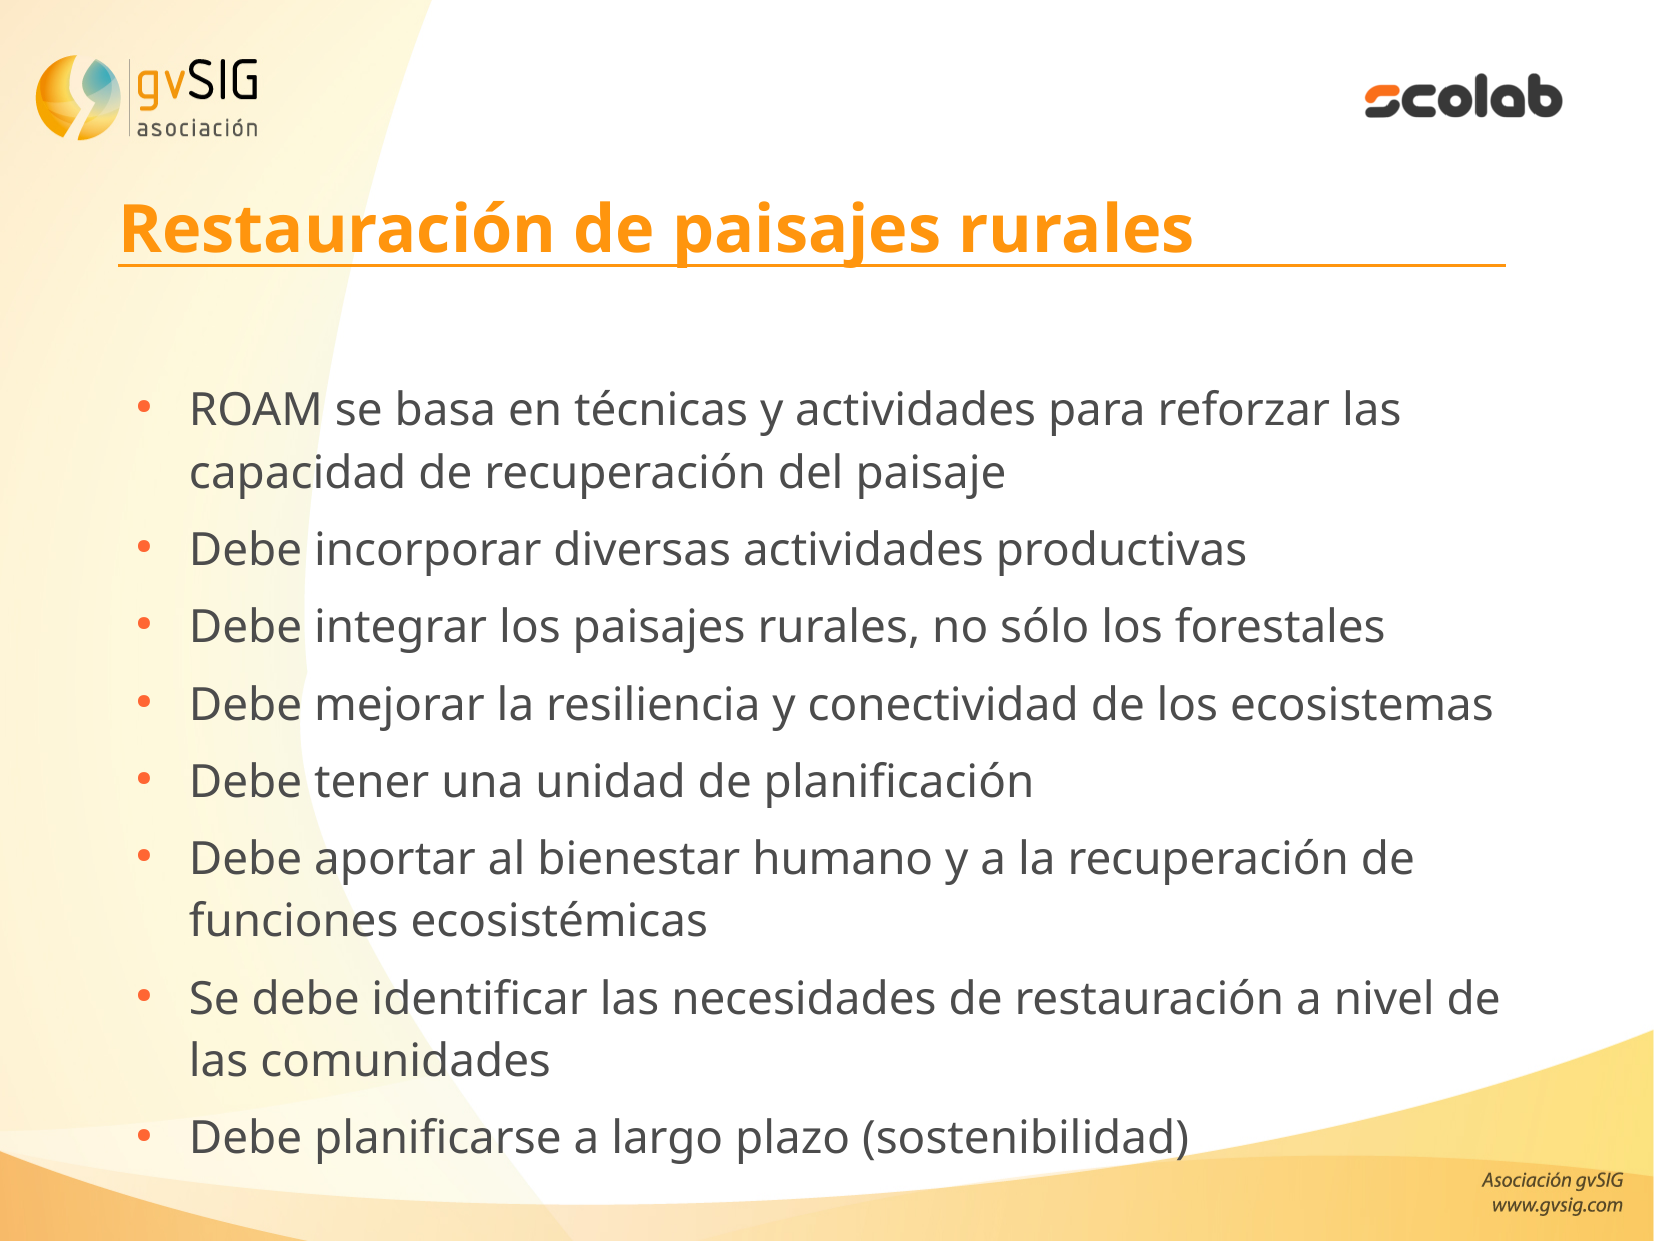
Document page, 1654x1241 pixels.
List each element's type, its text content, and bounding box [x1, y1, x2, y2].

title Restauración de paisajes rurales [118, 177, 1607, 276]
picture [0, 0, 1654, 1241]
list ROAM se basa en técnicas y actividades para reforzar las capacidad de recuperación del paisaje Debe incorporar diversas actividades productivas Debe integrar los paisajes rurales, no sólo los forestales Debe mejorar la resiliencia y conectividad de los ecosistemas Debe tener una unidad de planificación Debe aportar al bienestar humano y a la recuperación de funciones ecosistémicas Se debe identificar las necesidades de restauración a nivel de las comunidades Debe planificarse a largo plazo (sostenibilidad) [118, 299, 1506, 1128]
